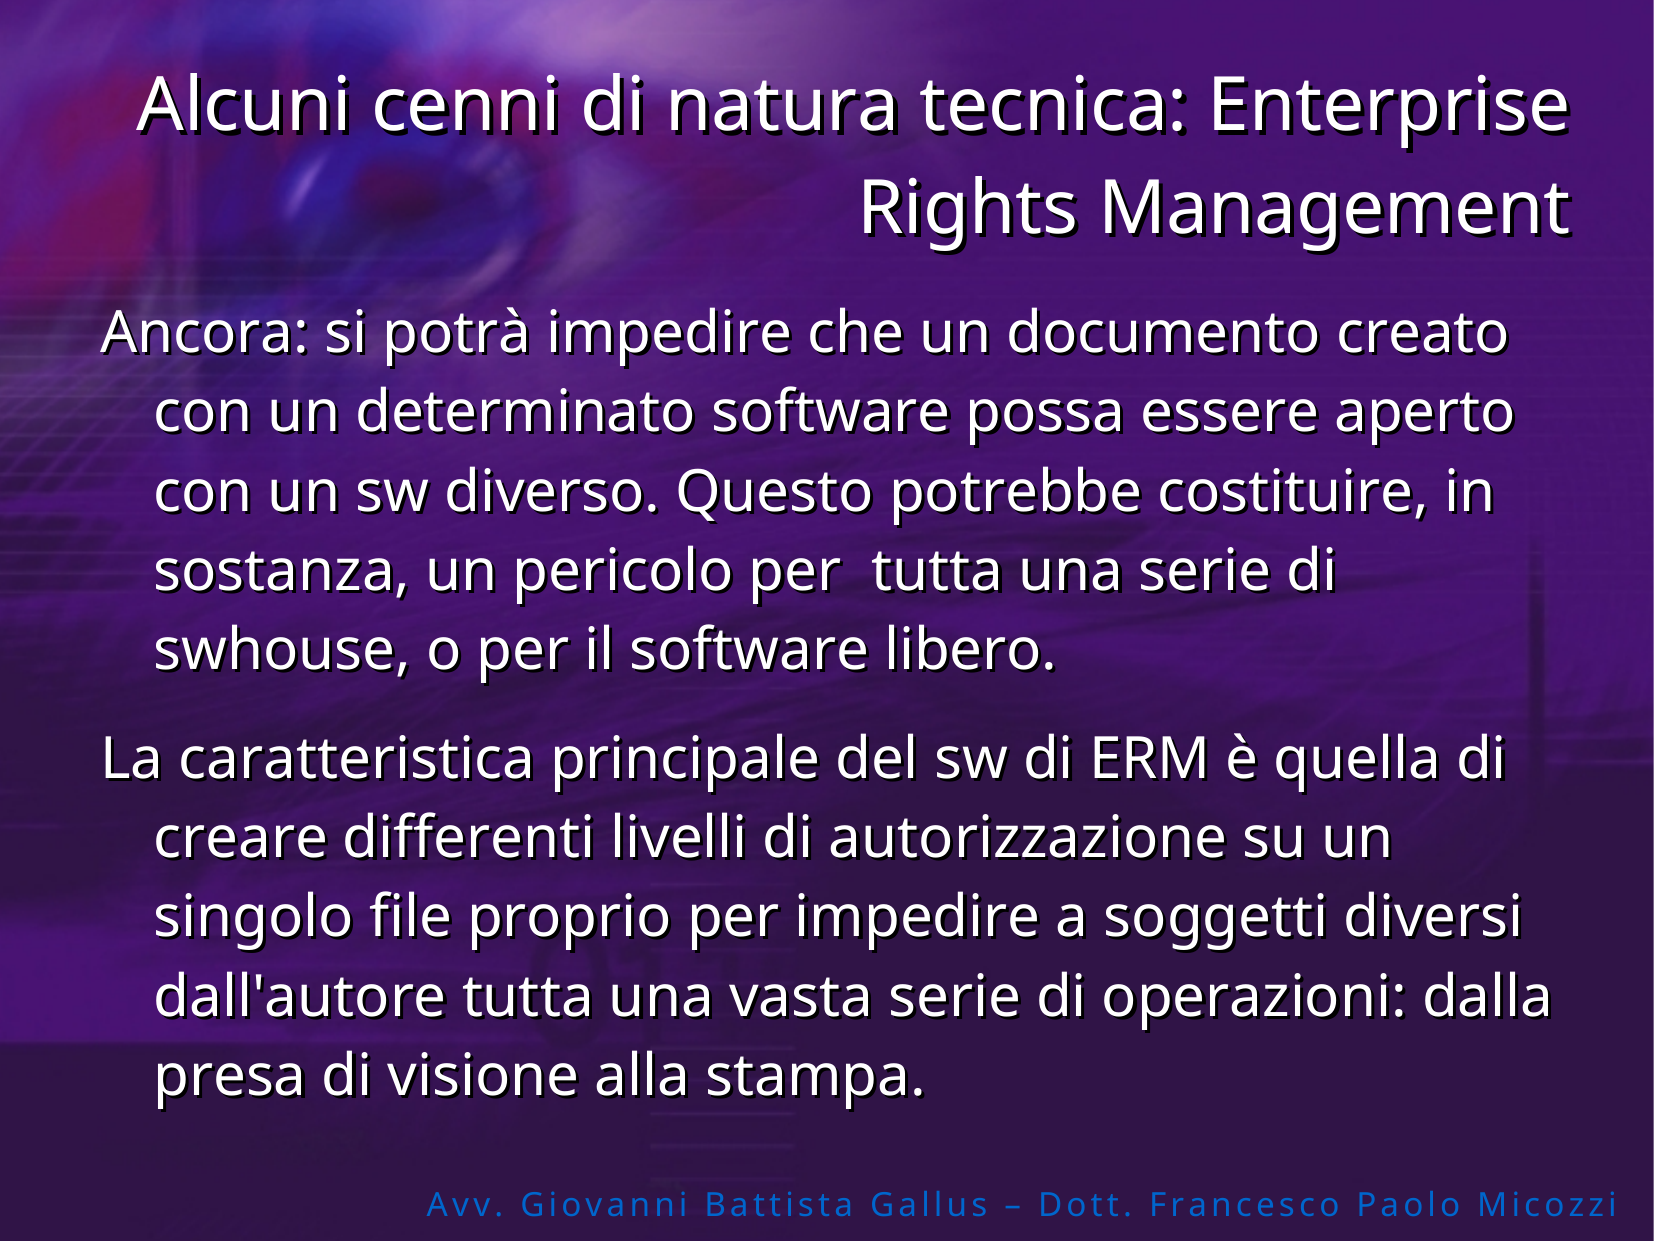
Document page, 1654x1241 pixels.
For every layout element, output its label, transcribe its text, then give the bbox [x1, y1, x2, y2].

picture [0, 0, 1654, 1241]
list Ancora: si potrà impedire che un documento creato con un determinato software possa essere aperto con un sw diverso. Questo potrebbe costituire, in sostanza, un pericolo per tutta una serie di swhouse, o per il software libero. La caratteristica principale del sw di ERM è quella di creare differenti livelli di autorizzazione su un singolo file proprio per impedire a soggetti diversi dall'autore tutta una vasta serie di operazioni: dalla presa di visione alla stampa. [82, 290, 1571, 1164]
title Alcuni cenni di natura tecnica: Enterprise Rights Management [82, 49, 1571, 257]
